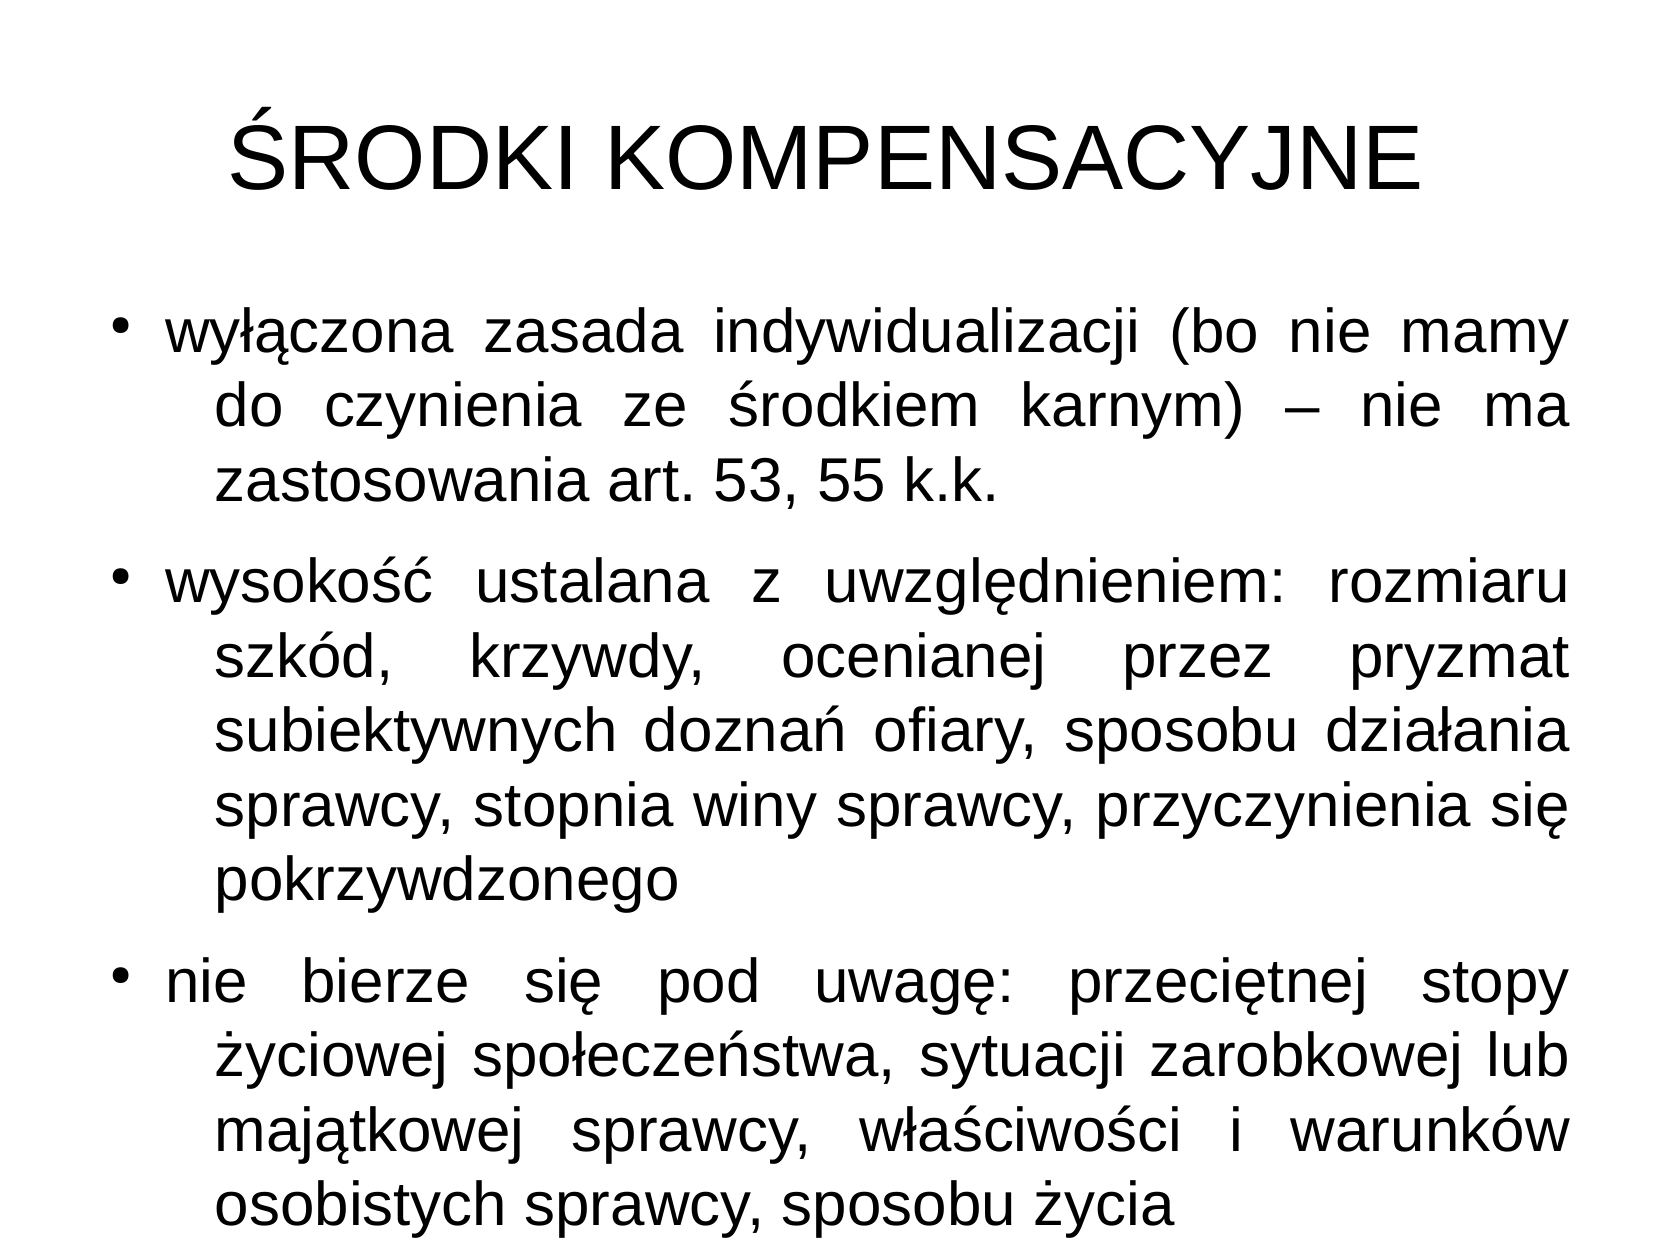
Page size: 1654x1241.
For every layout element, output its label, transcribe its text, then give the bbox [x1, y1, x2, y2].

list wyłączona zasada indywidualizacji (bo nie mamy do czynienia ze środkiem karnym) – nie ma zastosowania art. 53, 55 k.k. wysokość ustalana z uwzględnieniem: rozmiaru szkód, krzywdy, ocenianej przez pryzmat subiektywnych doznań ofiary, sposobu działania sprawcy, stopnia winy sprawcy, przyczynienia się pokrzywdzonego nie bierze się pod uwagę: przeciętnej stopy życiowej społeczeństwa, sytuacji zarobkowej lub majątkowej sprawcy, właściwości i warunków osobistych sprawcy, sposobu życia [82, 290, 1571, 1241]
title ŚRODKI KOMPENSACYJNE [82, 49, 1571, 257]
